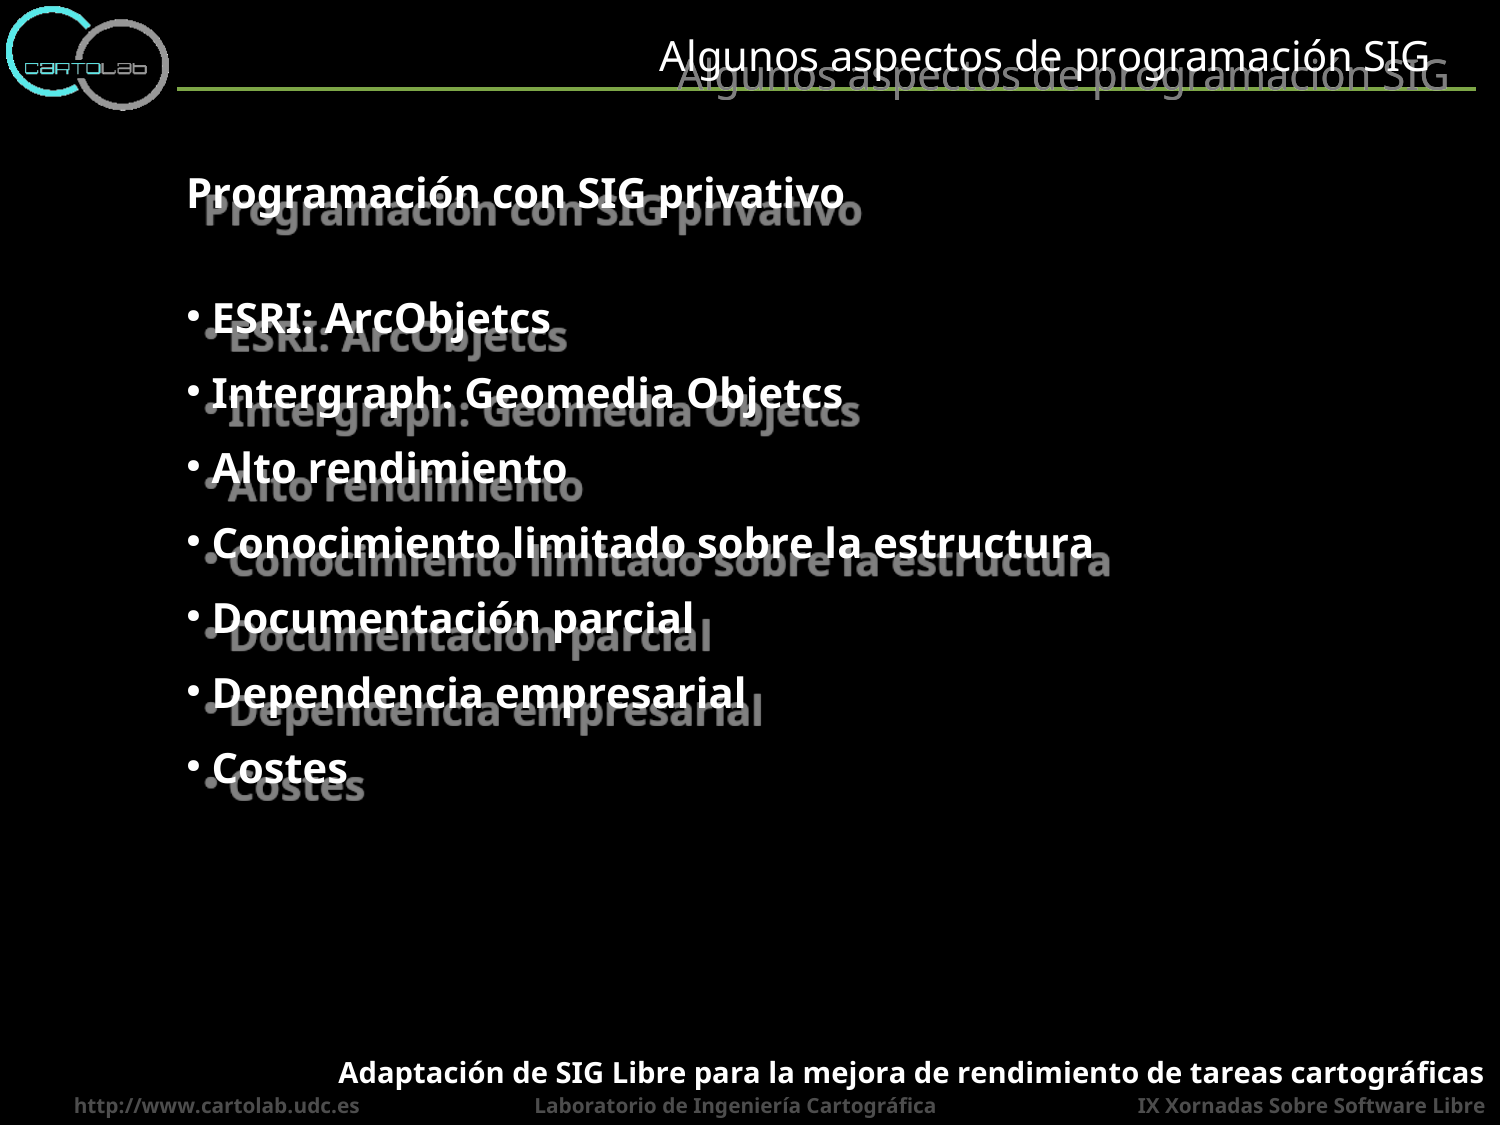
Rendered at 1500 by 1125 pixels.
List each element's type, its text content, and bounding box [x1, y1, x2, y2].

text_box Programación con SIG privativo ESRI: ArcObjetcs Intergraph: Geomedia Objetcs Alto rendimiento Conocimiento limitado sobre la estructura Documentación parcial Dependencia empresarial Costes [171, 159, 1441, 916]
text_box Algunos aspectos de programación SIG [645, 22, 1500, 88]
